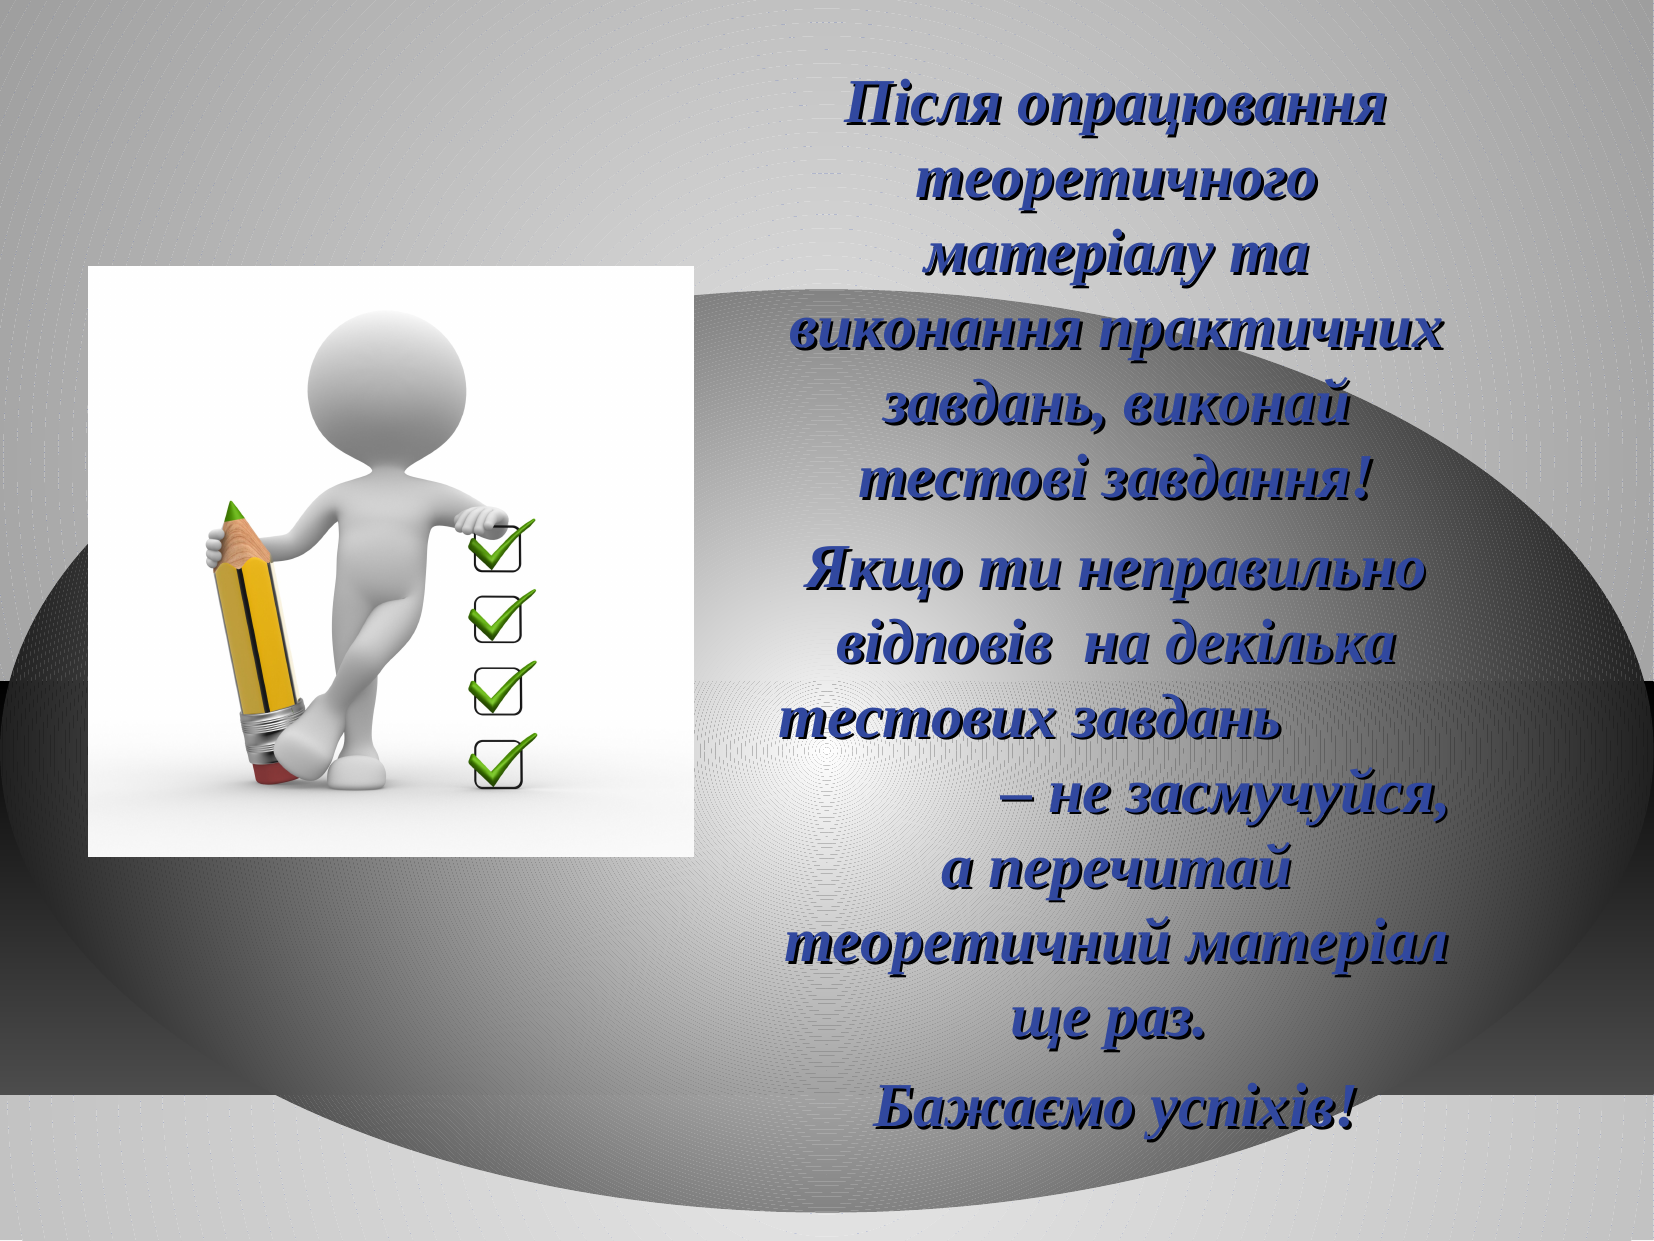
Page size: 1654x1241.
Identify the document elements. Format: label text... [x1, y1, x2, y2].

text_box Після опрацювання теоретичного матеріалу та виконання практичних завдань, виконай тестові завдання! Якщо ти неправильно відповів на декілька тестових завдань – не засмучуйся, а перечитай теоретичний матеріал ще раз. Бажаємо успіхів! [755, 53, 1477, 1227]
picture [88, 266, 694, 857]
